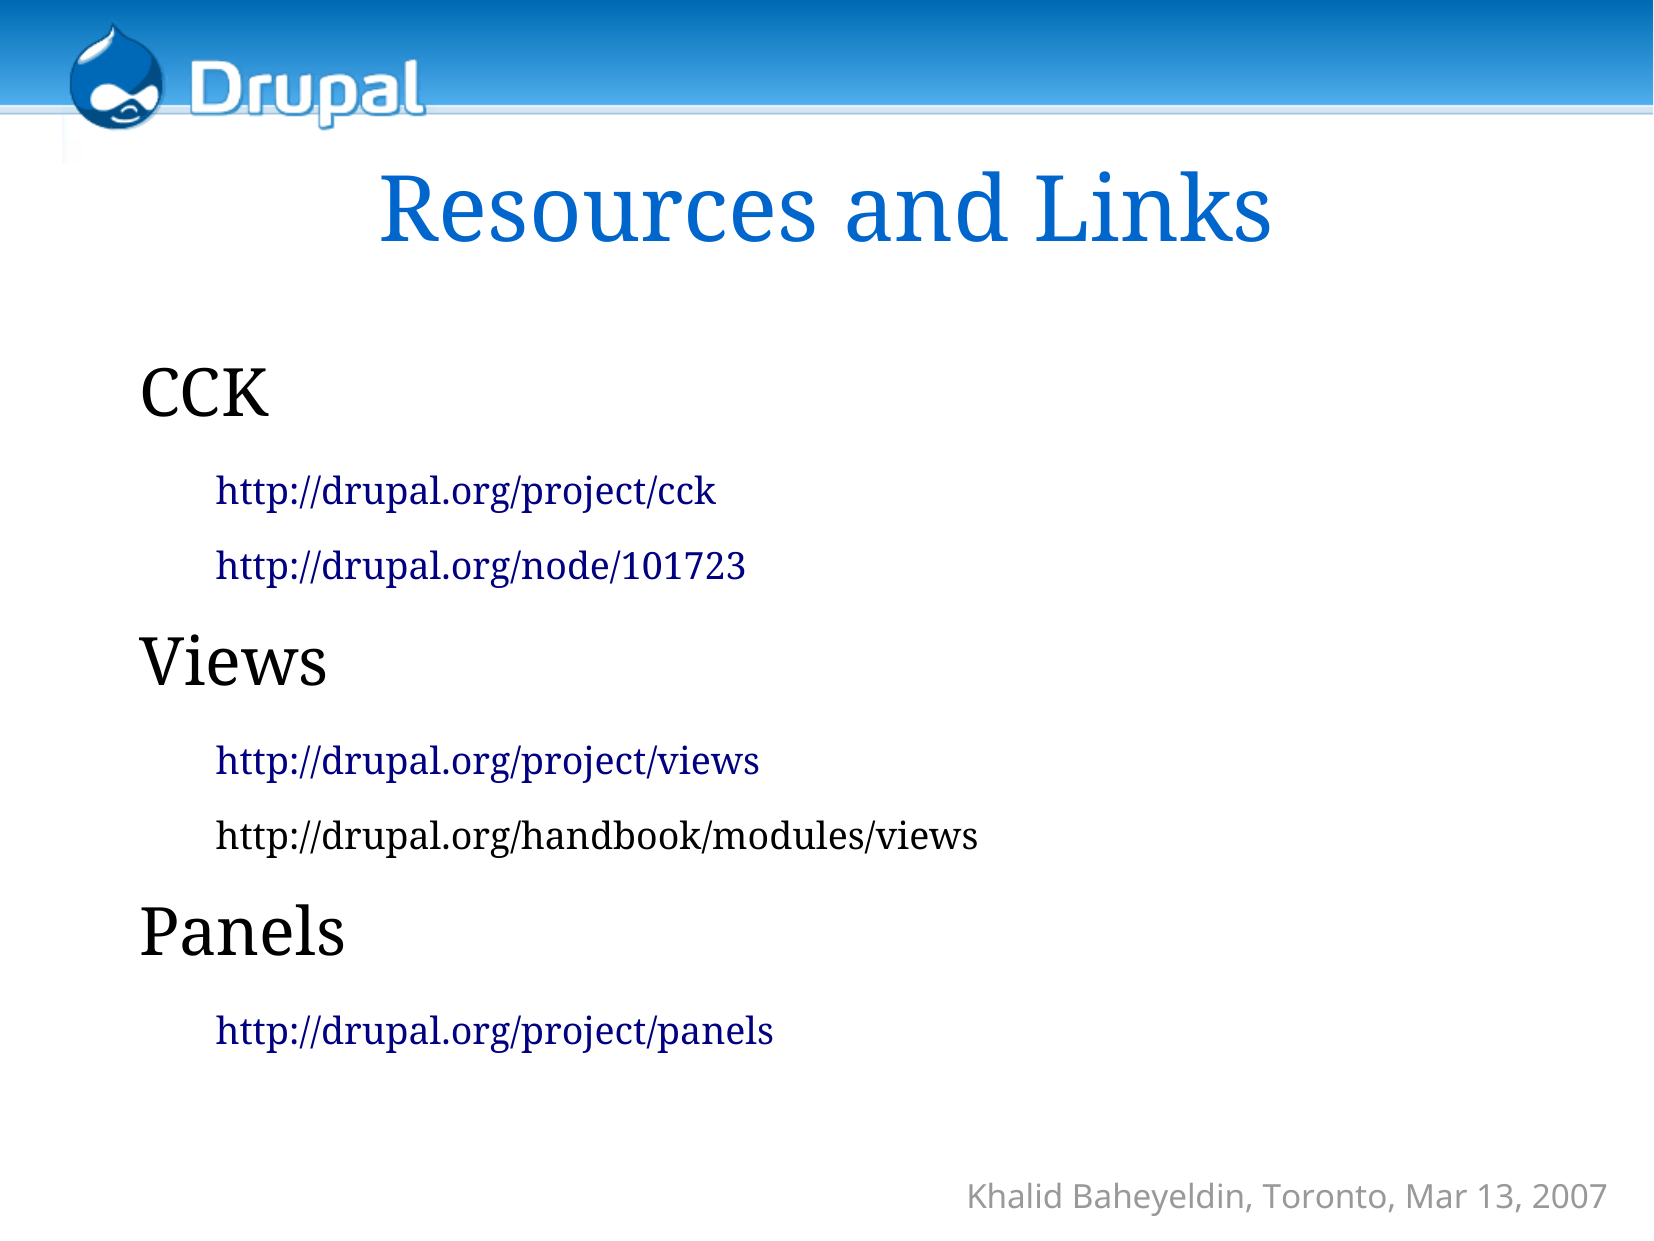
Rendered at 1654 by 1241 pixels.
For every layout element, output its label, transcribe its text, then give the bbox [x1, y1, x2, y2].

picture [0, 0, 1654, 1241]
title Resources and Links [121, 102, 1533, 311]
list CCK http://drupal.org/project/cck http://drupal.org/node/101723 Views http://drupal.org/project/views http://drupal.org/handbook/modules/views Panels http://drupal.org/project/panels [121, 344, 1533, 1127]
